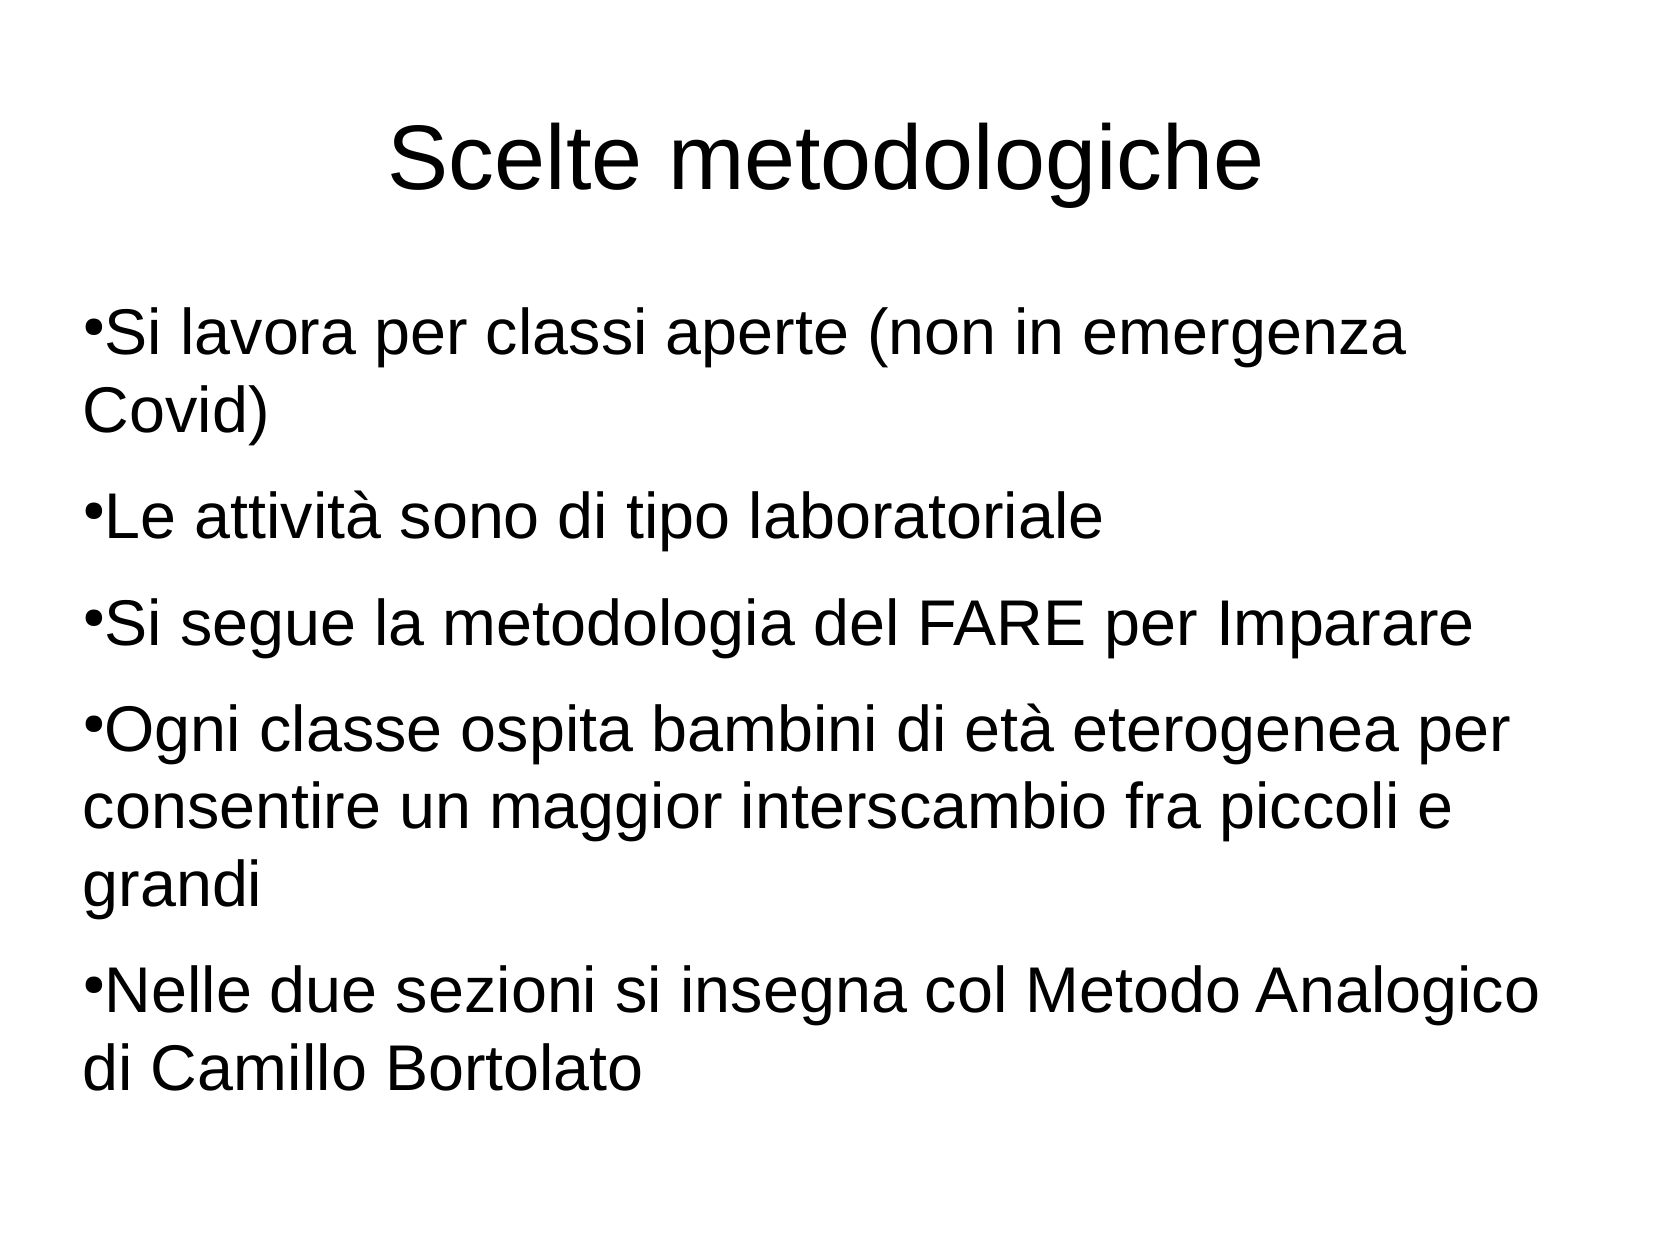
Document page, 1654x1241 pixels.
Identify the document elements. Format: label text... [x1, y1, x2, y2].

list Si lavora per classi aperte (non in emergenza Covid) Le attività sono di tipo laboratoriale Si segue la metodologia del FARE per Imparare Ogni classe ospita bambini di età eterogenea per consentire un maggior interscambio fra piccoli e grandi Nelle due sezioni si insegna col Metodo Analogico di Camillo Bortolato [82, 290, 1571, 1109]
title Scelte metodologiche [82, 49, 1571, 257]
